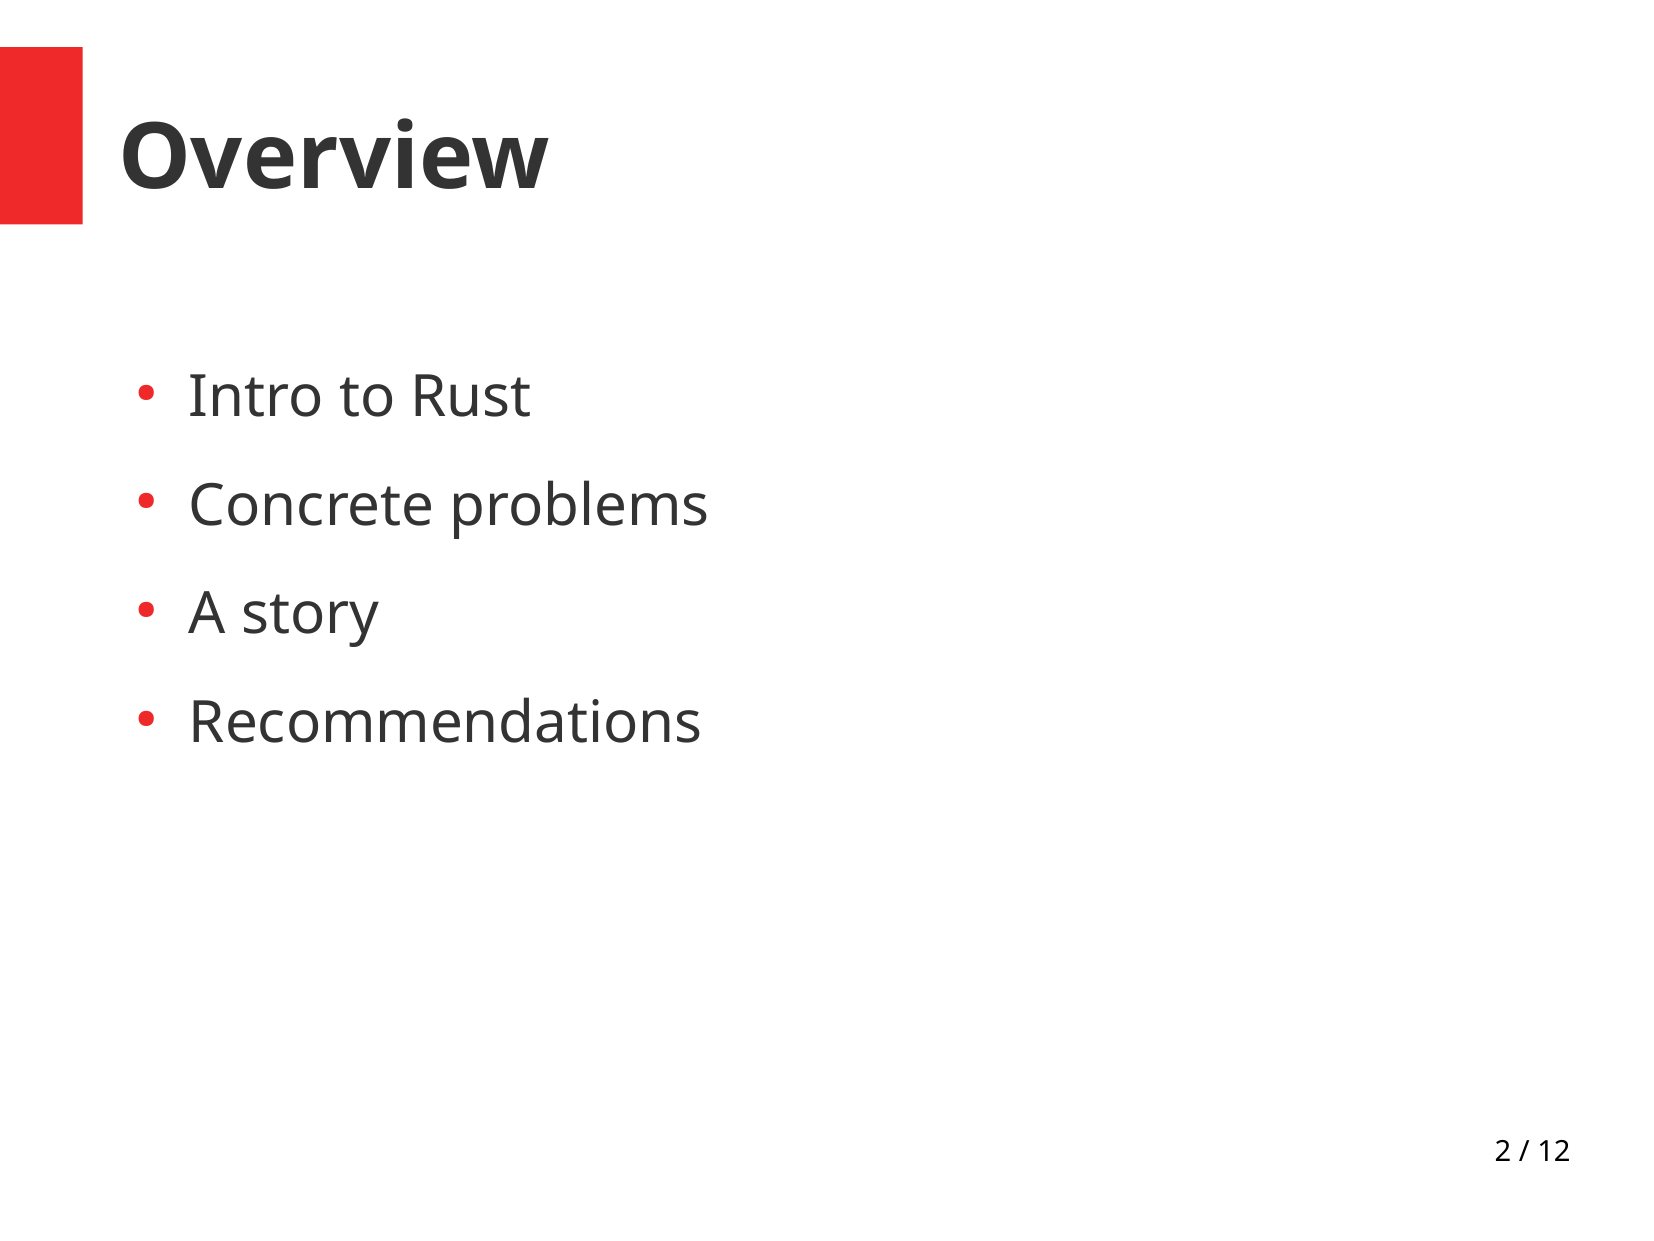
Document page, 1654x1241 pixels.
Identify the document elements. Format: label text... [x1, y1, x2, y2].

title Overview [118, 49, 1571, 257]
list Intro to Rust Concrete problems A story Recommendations [118, 354, 1536, 1074]
